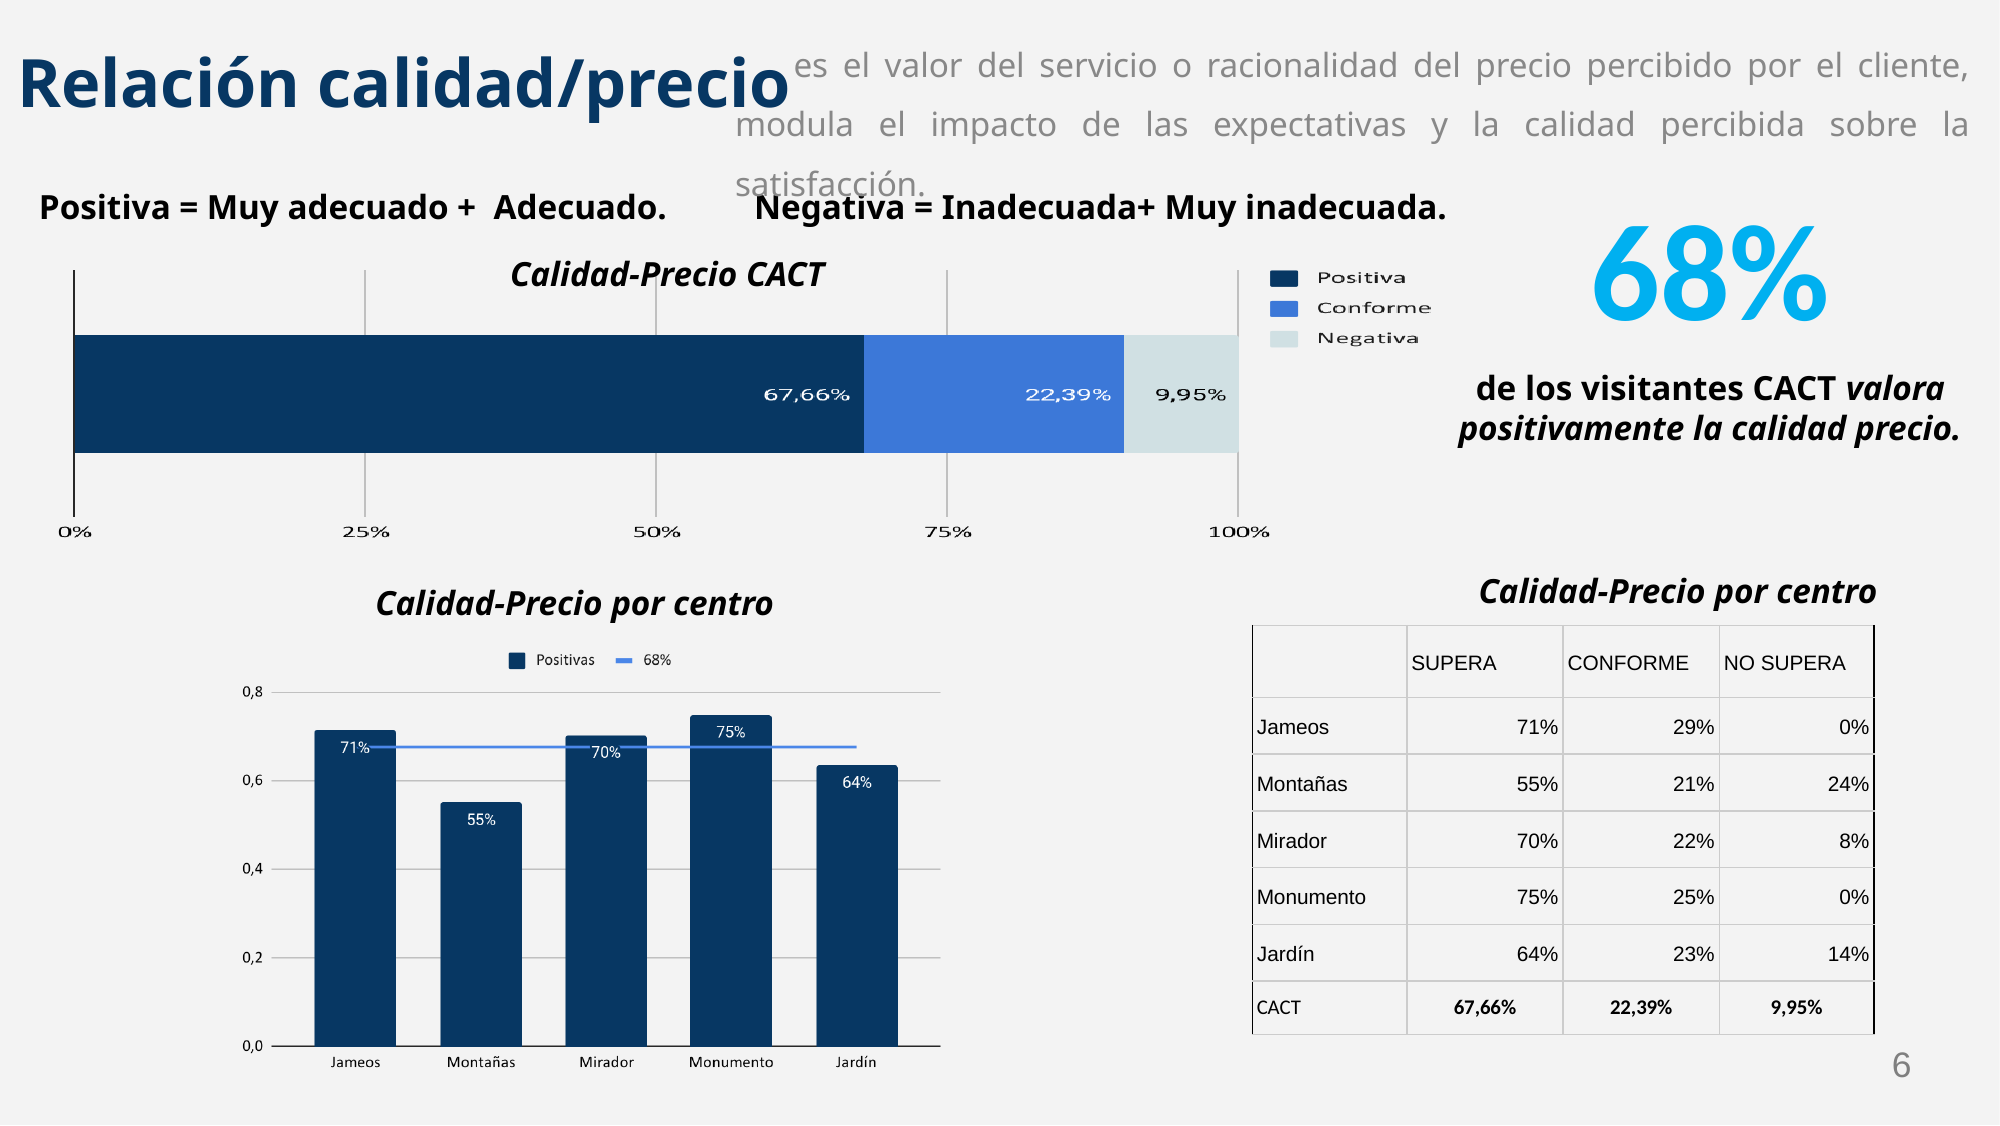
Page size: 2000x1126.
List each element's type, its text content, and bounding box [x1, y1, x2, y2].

table_cell 8% [1720, 812, 1873, 867]
table_cell CACT [1253, 982, 1406, 1034]
table_cell 29% [1564, 698, 1719, 753]
table_cell 70% [1408, 812, 1562, 867]
text_box Calidad-Precio por centro [1449, 562, 1907, 619]
text_box Calidad-Precio por centro [346, 574, 804, 629]
table_cell 71% [1408, 698, 1562, 753]
table_header CONFORME [1564, 626, 1719, 697]
table_cell 22% [1564, 812, 1719, 867]
text_box es el valor del servicio o racionalidad del precio percibido por el cliente, modula el impacto de las expectativas y la calidad percibida sobre la satisfacción. [706, 23, 2000, 271]
text_box 68% [1558, 271, 1863, 358]
table_cell Monumento [1253, 868, 1406, 924]
text_box de los visitantes CACT valora positivamente la calidad precio. [1421, 360, 2000, 575]
text_box 68% [1682, 278, 1708, 308]
table_header SUPERA [1408, 626, 1562, 697]
table_cell Jameos [1253, 698, 1406, 753]
text_box Positiva = Muy adecuado + Adecuado. Negativa = Inadecuada+ Muy inadecuada. [38, 164, 706, 248]
table_cell 9,95% [1720, 982, 1873, 1034]
text_box 68% [1611, 274, 1640, 307]
table_cell Montañas [1253, 755, 1406, 810]
table_cell 21% [1564, 755, 1719, 810]
table_header NO SUPERA [1720, 626, 1873, 697]
table_cell 14% [1720, 925, 1873, 980]
table_cell 0% [1720, 868, 1873, 924]
table_cell Mirador [1253, 812, 1406, 867]
table_cell 0% [1720, 698, 1873, 753]
table_cell 64% [1408, 925, 1562, 980]
text_box Relación calidad/precio [0, 0, 1874, 121]
table_cell 25% [1564, 868, 1719, 924]
slide_number <number> [1462, 1033, 1930, 1094]
table_cell 24% [1720, 755, 1873, 810]
table_cell Jardín [1253, 925, 1406, 980]
text_box Calidad-Precio CACT [438, 246, 896, 302]
table_cell 22,39% [1564, 982, 1719, 1034]
picture [215, 629, 964, 1094]
table_cell 75% [1408, 868, 1562, 924]
table_cell 55% [1408, 755, 1562, 810]
table_cell 67,66% [1408, 982, 1562, 1034]
picture [50, 255, 1458, 556]
table_header [1253, 626, 1406, 697]
table_cell 23% [1564, 925, 1719, 980]
